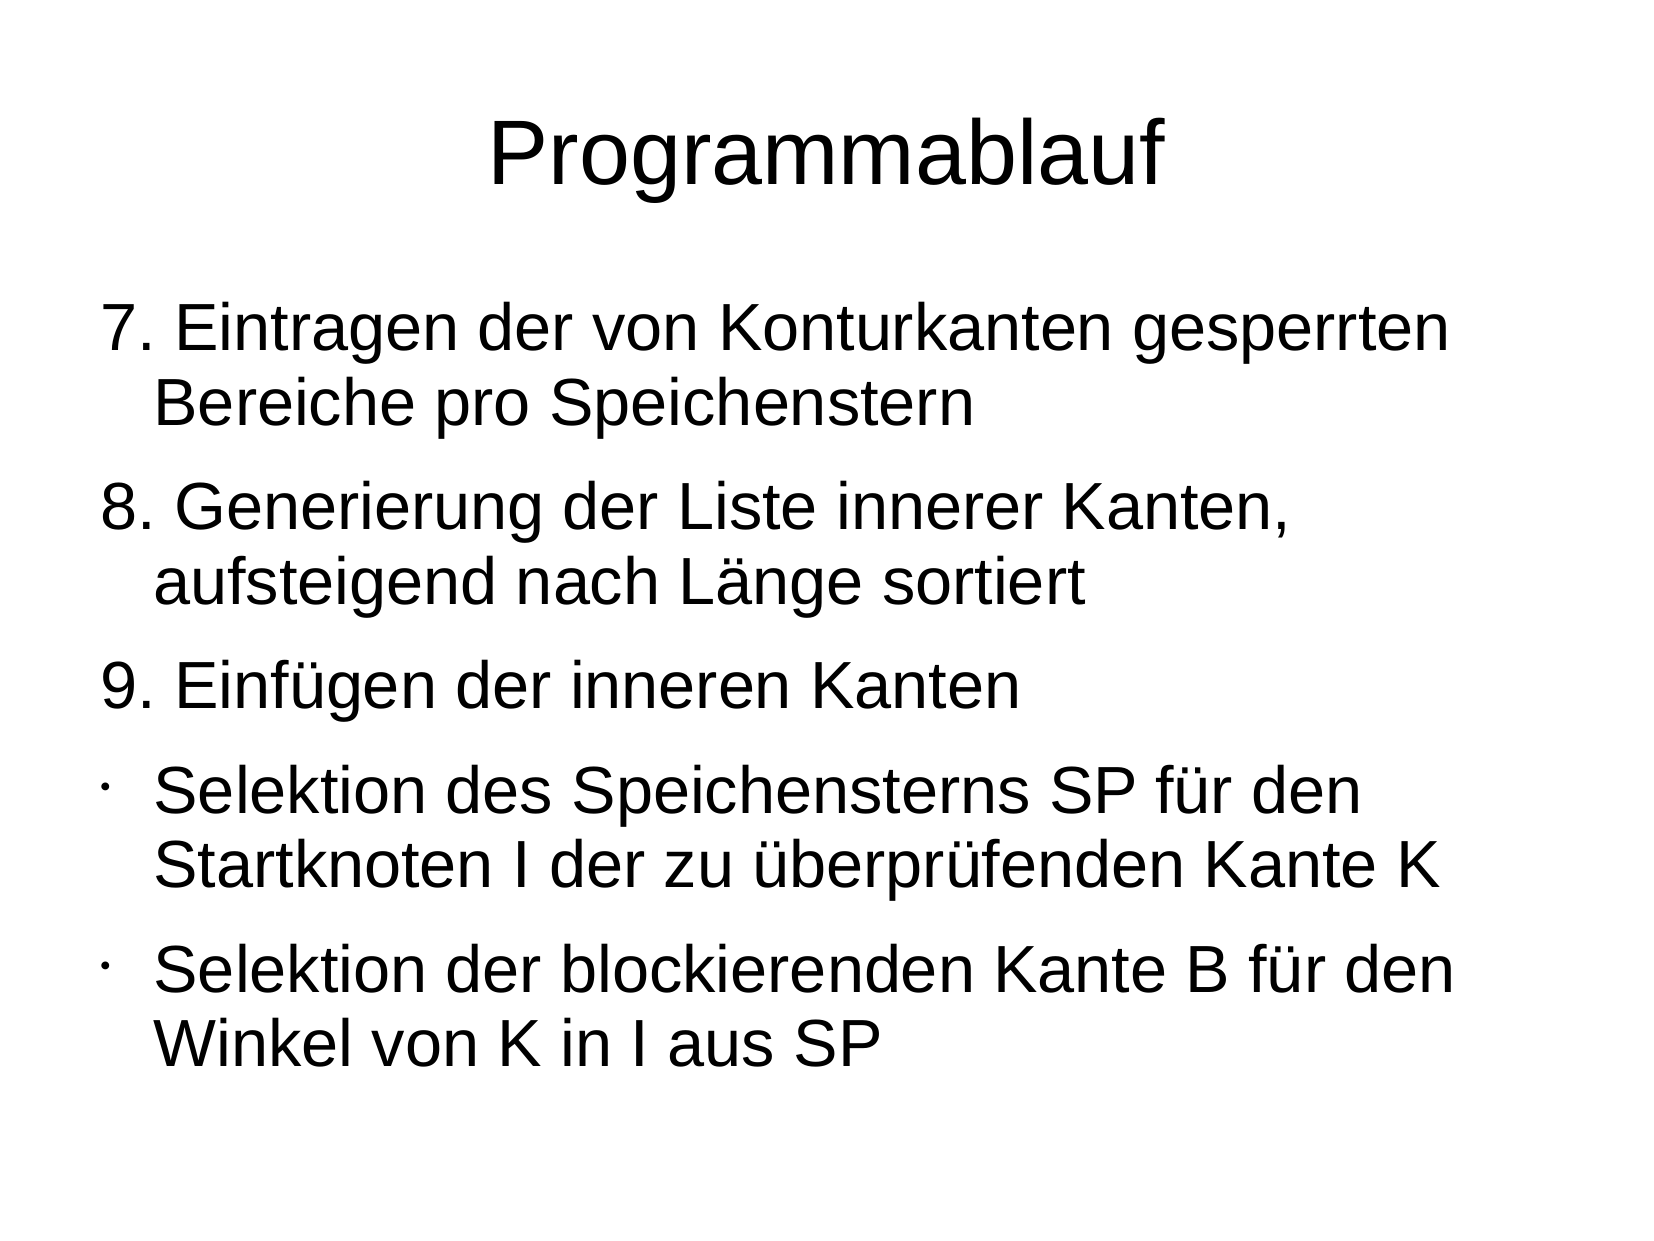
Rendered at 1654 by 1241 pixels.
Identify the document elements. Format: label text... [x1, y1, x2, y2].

title Programmablauf [82, 56, 1571, 250]
list Eintragen der von Konturkanten gesperrten Bereiche pro Speichenstern Generierung der Liste innerer Kanten, aufsteigend nach Länge sortiert Einfügen der inneren Kanten Selektion des Speichensterns SP für den Startknoten I der zu überprüfenden Kante K Selektion der blockierenden Kante B für den Winkel von K in I aus SP [82, 290, 1571, 1094]
